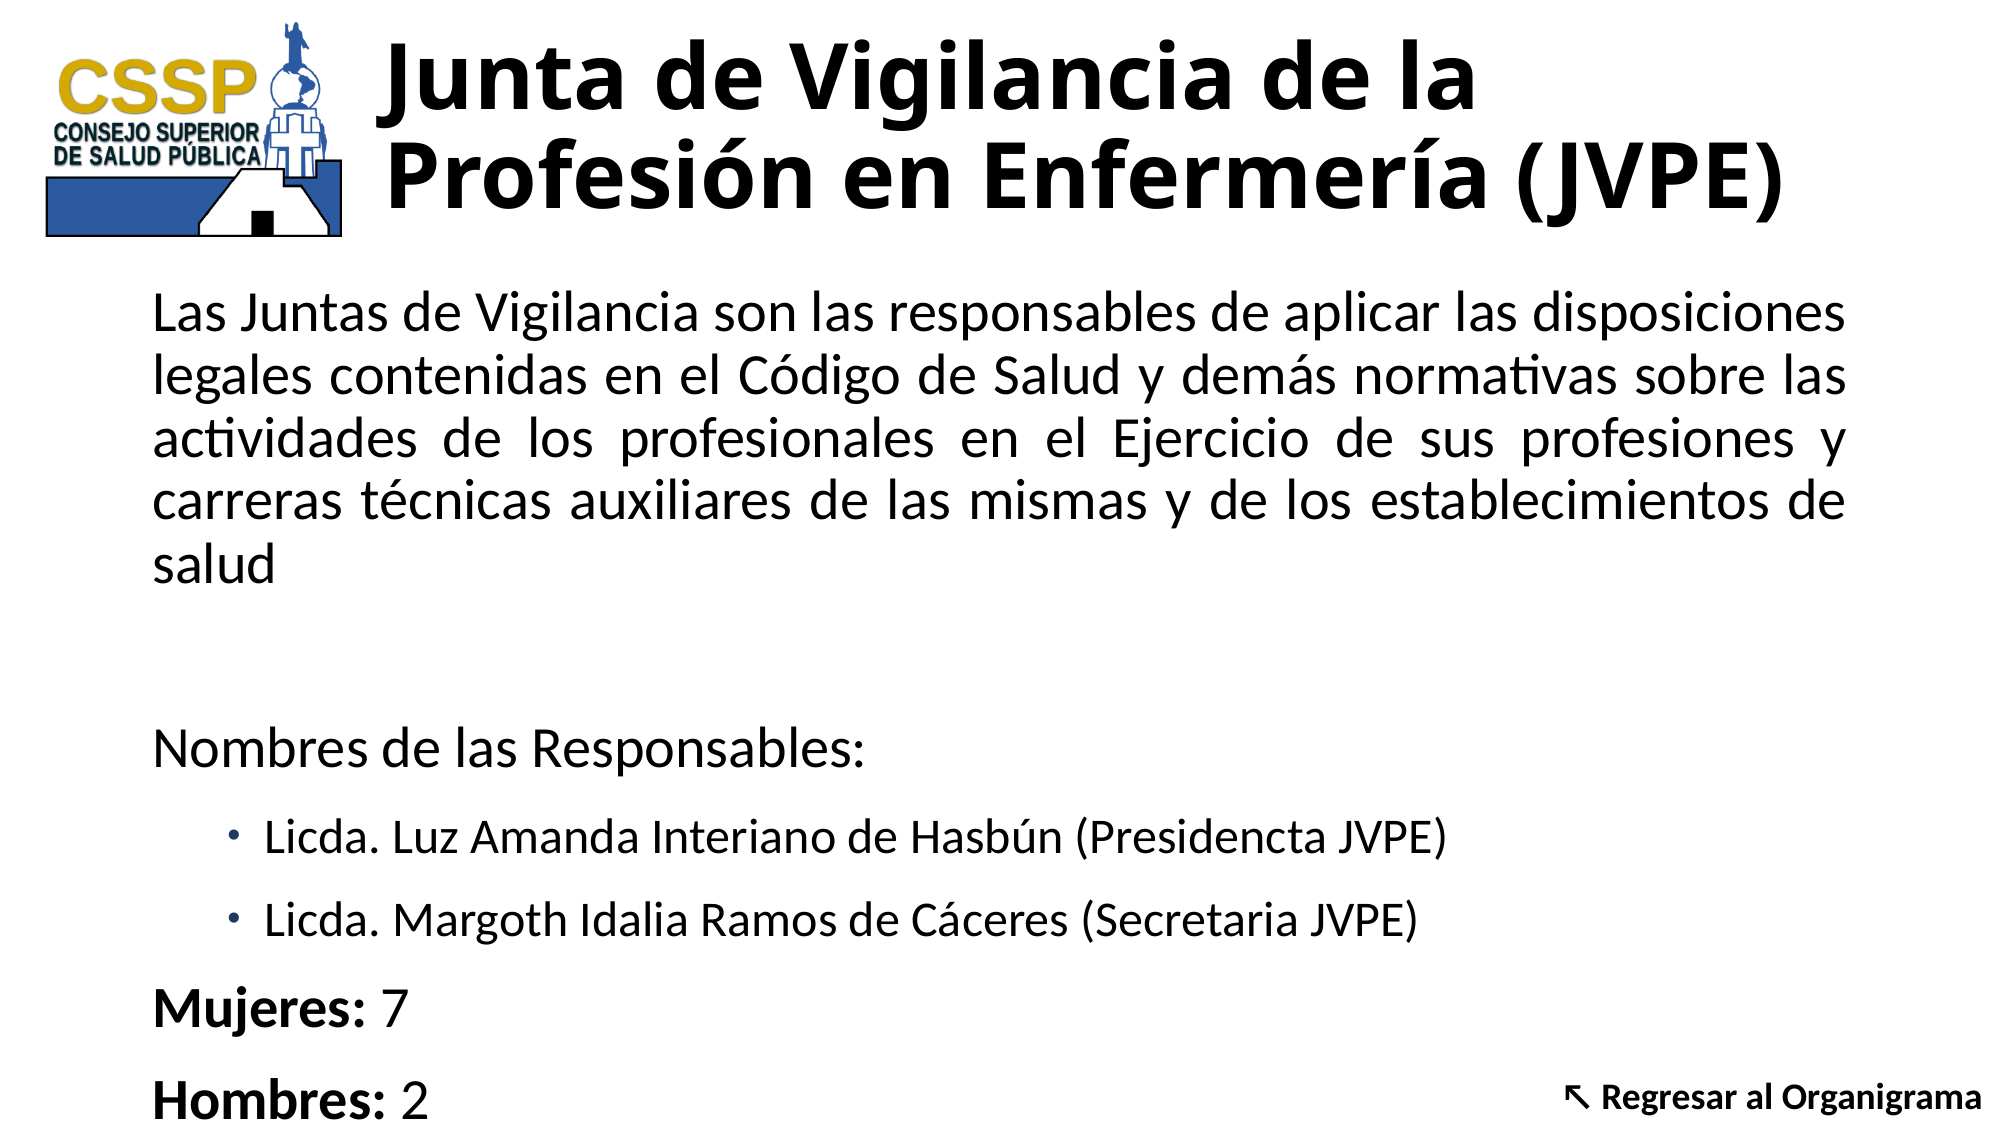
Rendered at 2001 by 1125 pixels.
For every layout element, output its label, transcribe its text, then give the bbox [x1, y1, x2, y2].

picture [44, 22, 342, 237]
text_box ↖ Regresar al Organigrama [1546, 1064, 1999, 1125]
title Junta de Vigilancia de la Profesión en Enfermería (JVPE) [368, 22, 1863, 241]
list Las Juntas de Vigilancia son las responsables de aplicar las disposiciones legales contenidas en el Código de Salud y demás normativas sobre las actividades de los profesionales en el Ejercicio de sus profesiones y carreras técnicas auxiliares de las mismas y de los establecimientos de salud Nombres de las Responsables: Licda. Luz Amanda Interiano de Hasbún (Presidencta JVPE) Licda. Margoth Idalia Ramos de Cáceres (Secretaria JVPE) Mujeres: 7 Hombres: 2 Total de empleados: 9 [137, 273, 1863, 1066]
